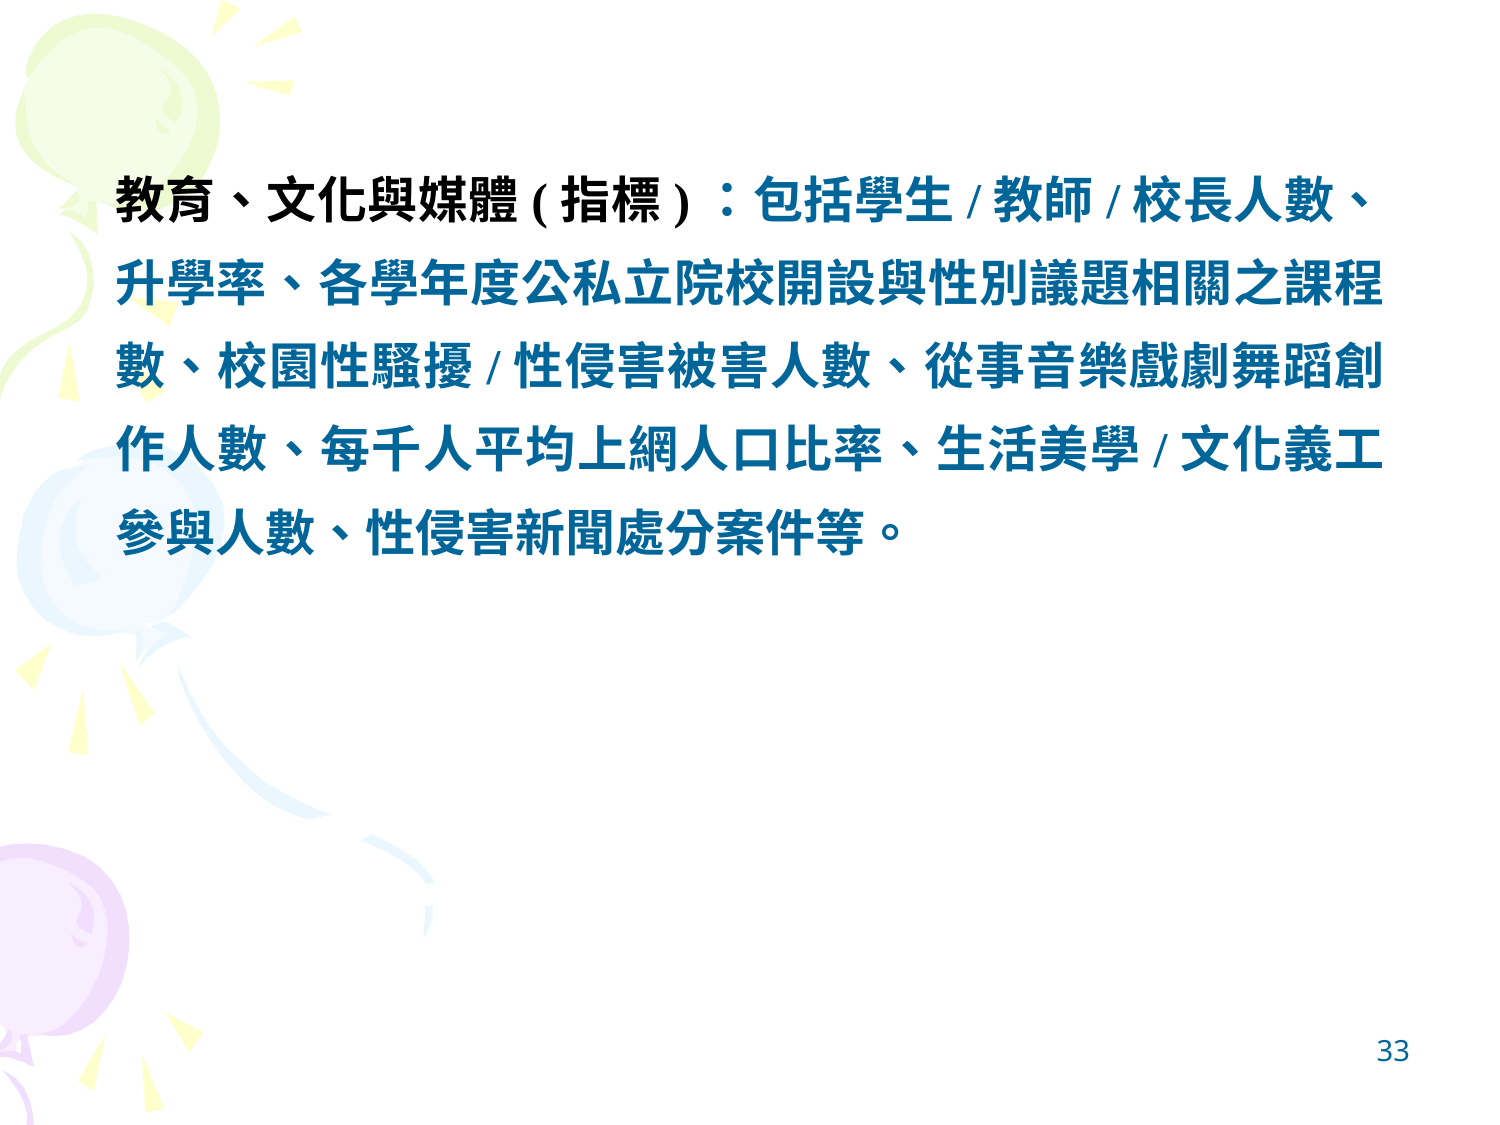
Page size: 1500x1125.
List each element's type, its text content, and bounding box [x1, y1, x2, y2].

list 教育、文化與媒體(指標)：包括學生/教師/校長人數、升學率、各學年度公私立院校開設與性別議題相關之課程數、校園性騷擾/性侵害被害人數、從事音樂戲劇舞蹈創作人數、每千人平均上網人口比率、生活美學/文化義工參與人數、性侵害新聞處分案件等。 [100, 137, 1400, 1012]
text_box <編號> [1074, 1024, 1426, 1100]
